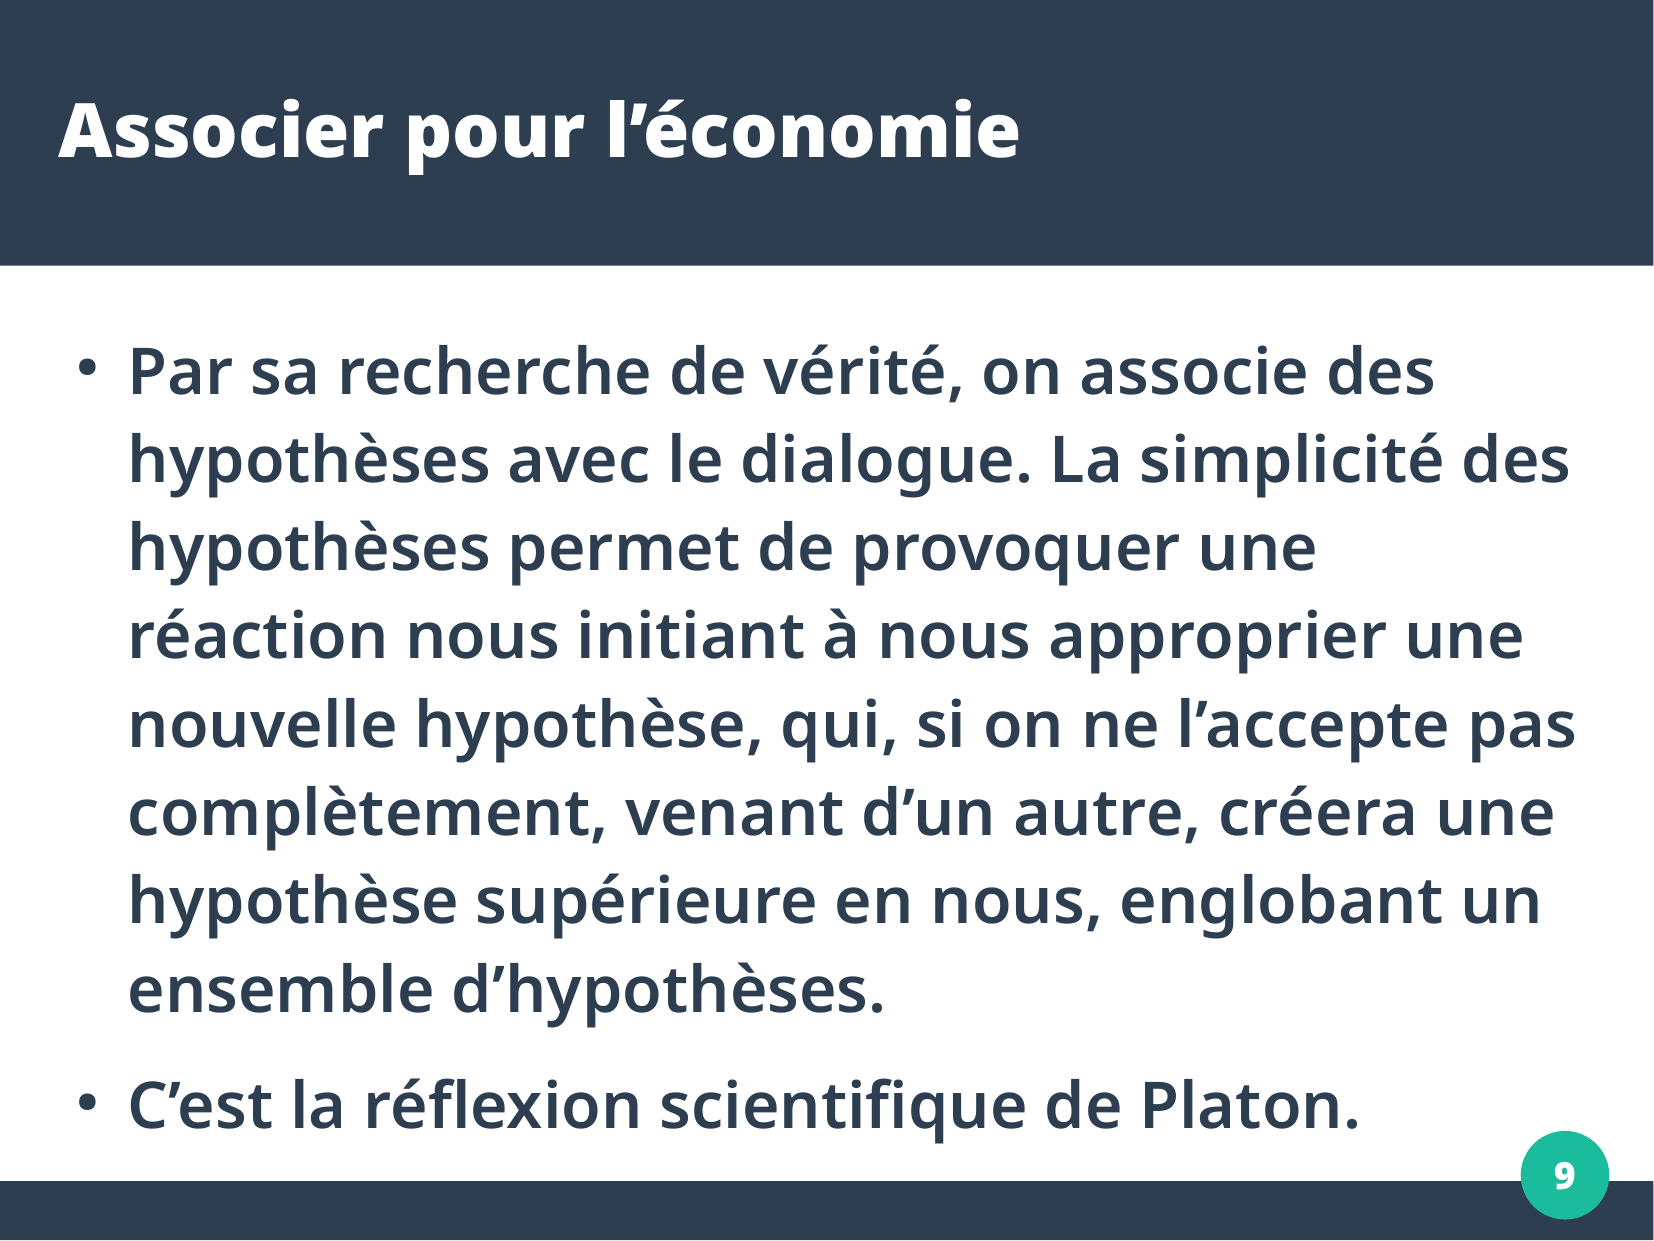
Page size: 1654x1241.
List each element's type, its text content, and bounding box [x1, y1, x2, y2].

list Par sa recherche de vérité, on associe des hypothèses avec le dialogue. La simplicité des hypothèses permet de provoquer une réaction nous initiant à nous approprier une nouvelle hypothèse, qui, si on ne l’accepte pas complètement, venant d’un autre, créera une hypothèse supérieure en nous, englobant un ensemble d’hypothèses. C’est la réflexion scientifique de Platon. [59, 324, 1595, 1152]
title Associer pour l’économie [59, 49, 1595, 207]
